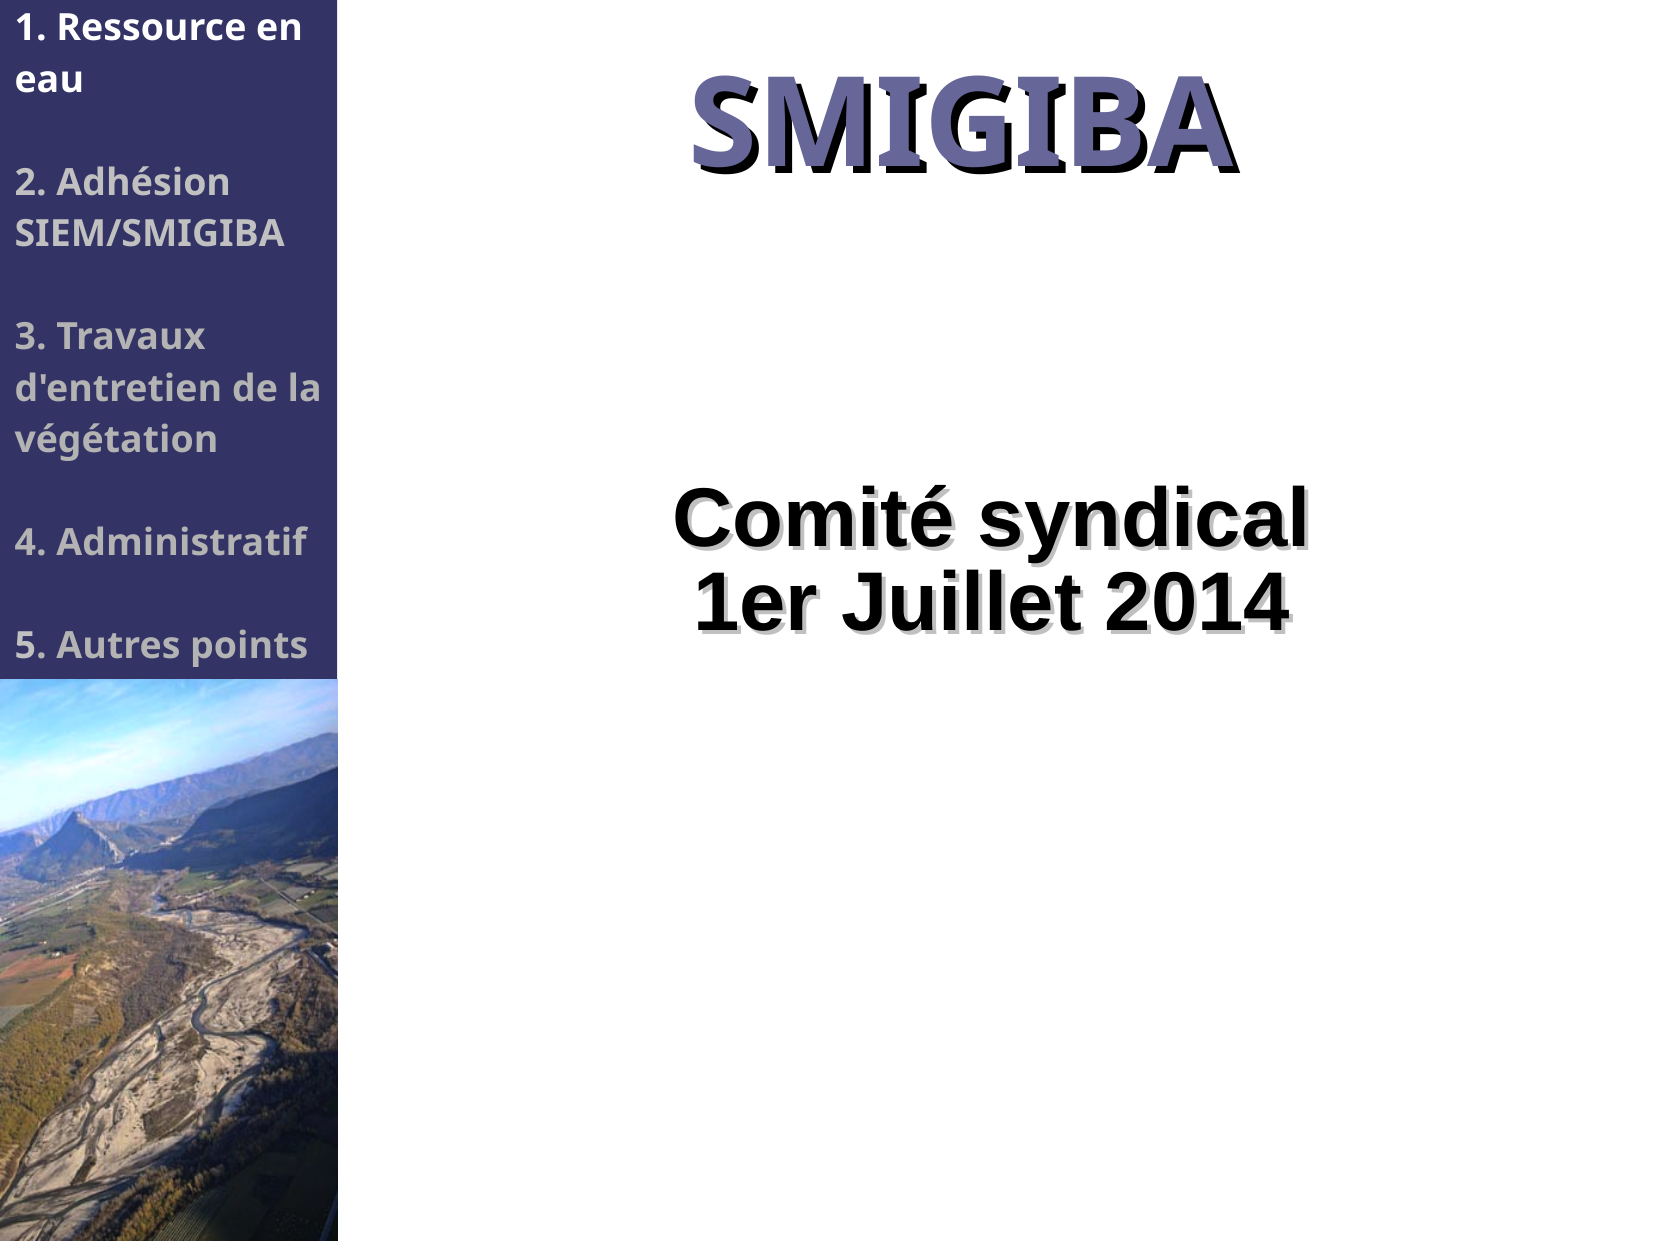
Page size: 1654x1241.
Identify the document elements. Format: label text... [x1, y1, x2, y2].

text_box 1. Ressource en eau 2. Adhésion SIEM/SMIGIBA 3. Travaux d'entretien de la végétation 4. Administratif 5. Autres points [0, 0, 338, 679]
picture [0, 679, 338, 1241]
text_box Comité syndical 1er Juillet 2014 [324, 472, 1625, 709]
text_box SMIGIBA [518, 23, 1404, 260]
